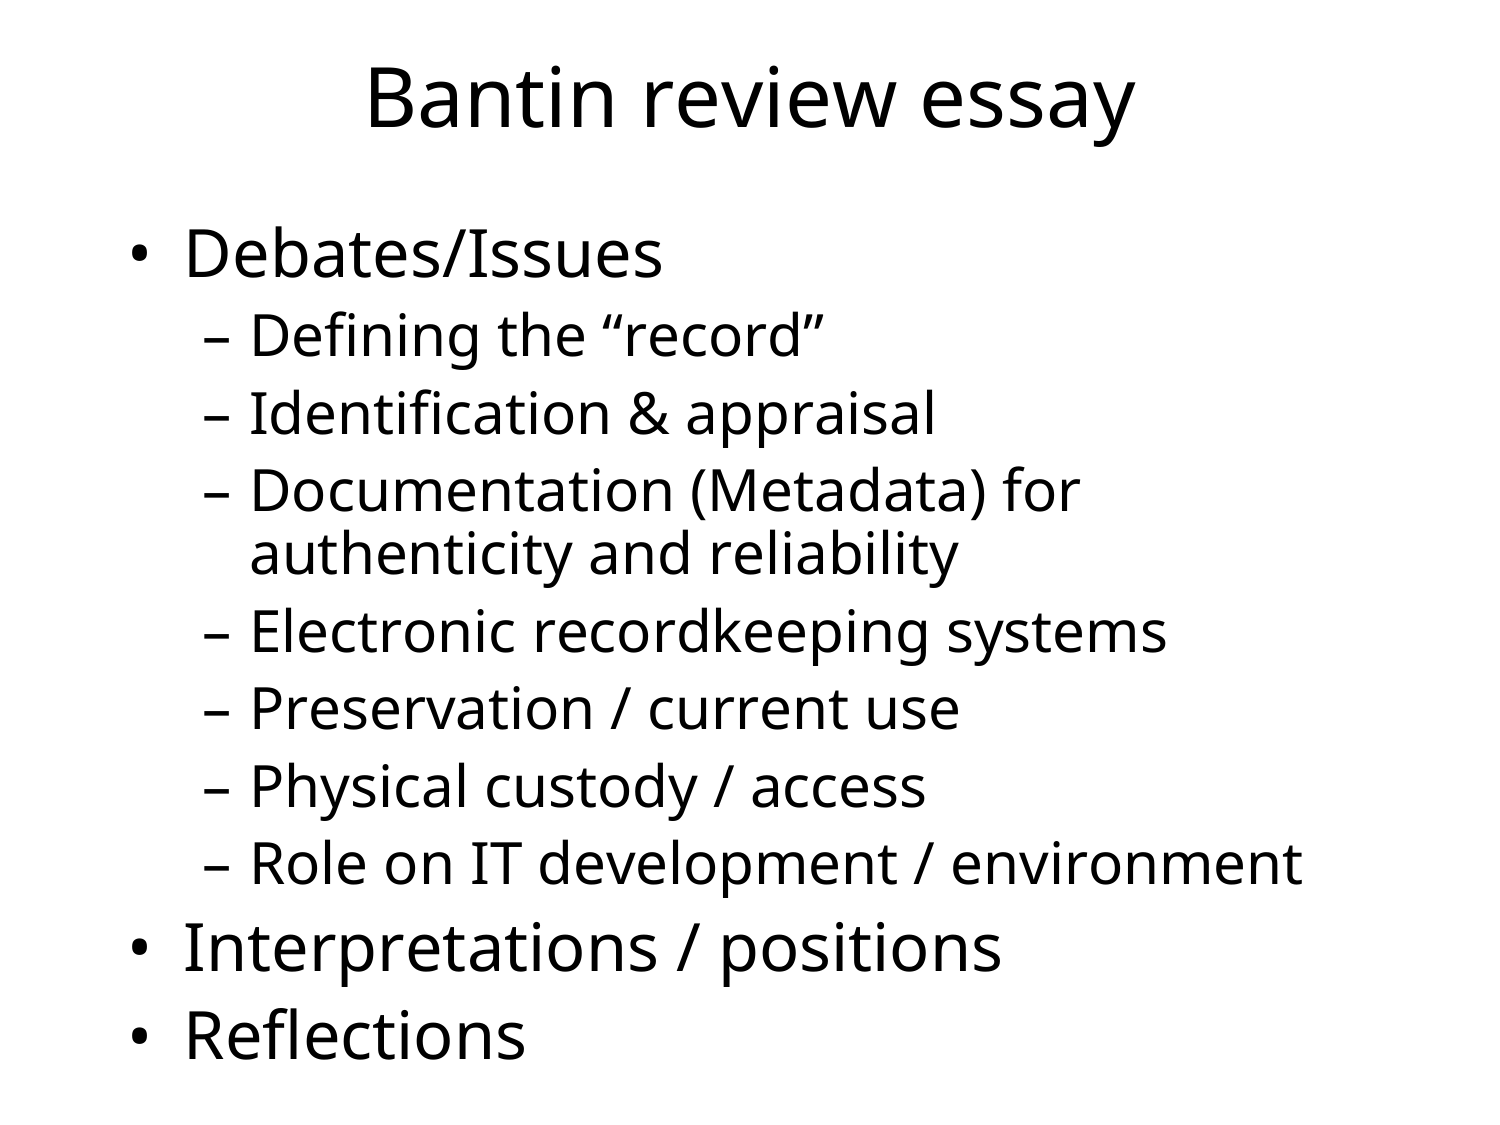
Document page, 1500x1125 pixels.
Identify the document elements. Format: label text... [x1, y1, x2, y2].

list Debates/Issues Defining the “record” Identification & appraisal Documentation (Metadata) for authenticity and reliability Electronic recordkeeping systems Preservation / current use Physical custody / access Role on IT development / environment Interpretations / positions Reflections [112, 212, 1388, 1125]
title Bantin review essay [112, 0, 1388, 188]
